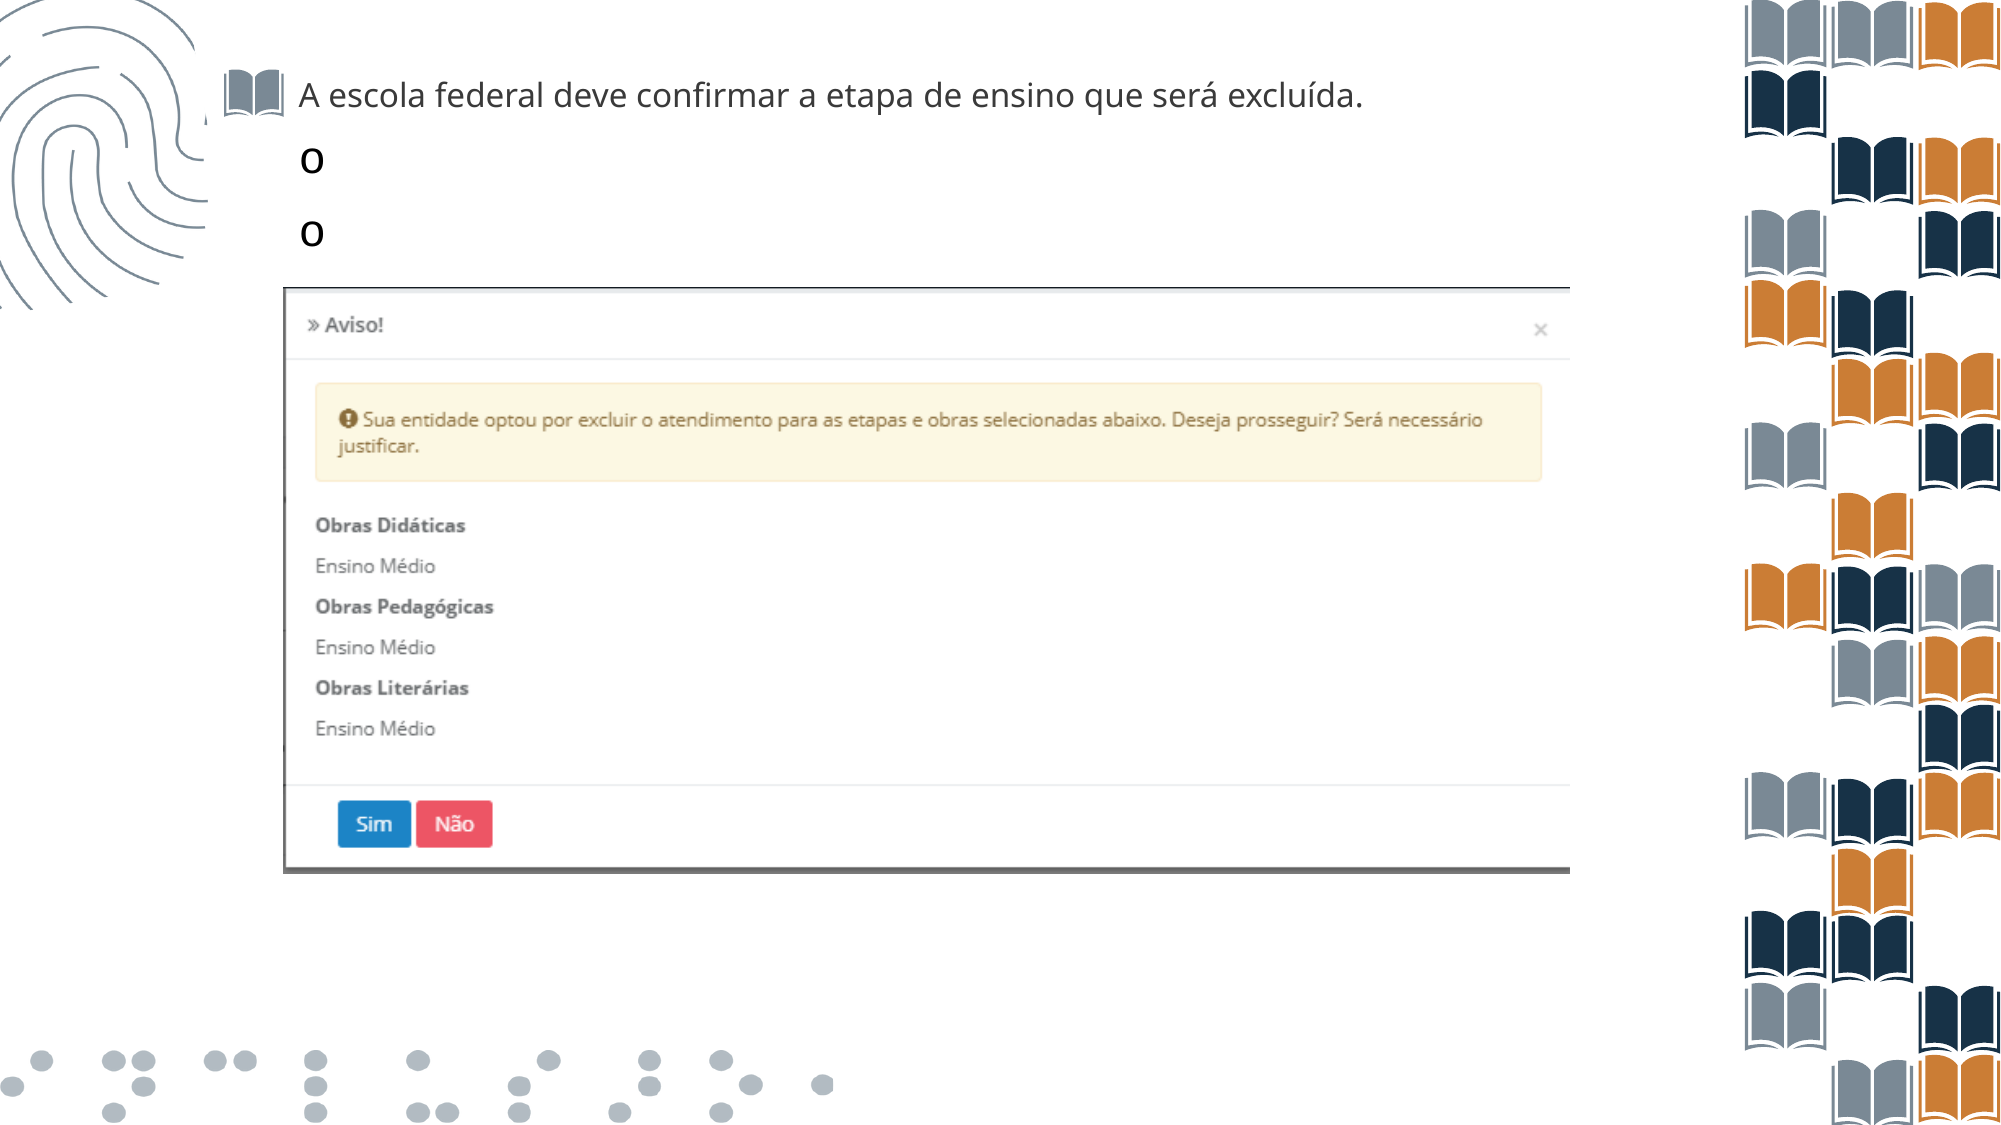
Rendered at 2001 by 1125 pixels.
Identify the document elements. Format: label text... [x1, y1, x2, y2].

text_box [1831, 563, 1914, 635]
text_box [1831, 636, 1914, 708]
text_box [1918, 561, 2000, 841]
picture [283, 287, 1570, 874]
text_box [0, 0, 234, 316]
text_box [1744, 769, 1827, 840]
text_box A escola federal deve confirmar a etapa de ensino que será excluída. [283, 71, 2000, 154]
text_box [1918, 0, 2000, 71]
text_box [1831, 489, 1914, 561]
text_box [1744, 419, 1827, 491]
text_box [1831, 287, 1914, 427]
text_box [1831, 775, 1914, 984]
text_box [1831, 0, 1914, 69]
text_box [1744, 907, 1827, 1051]
text_box [0, 1050, 834, 1123]
text_box [224, 67, 284, 117]
text_box [1918, 349, 2000, 492]
text_box [1744, 560, 1827, 632]
text_box [1918, 207, 2000, 279]
text_box [1831, 1056, 1914, 1125]
text_box [1744, 206, 1827, 348]
text_box [1744, 0, 1827, 71]
text_box [1918, 154, 2000, 206]
text_box [1831, 154, 1914, 205]
text_box [1918, 982, 2000, 1123]
